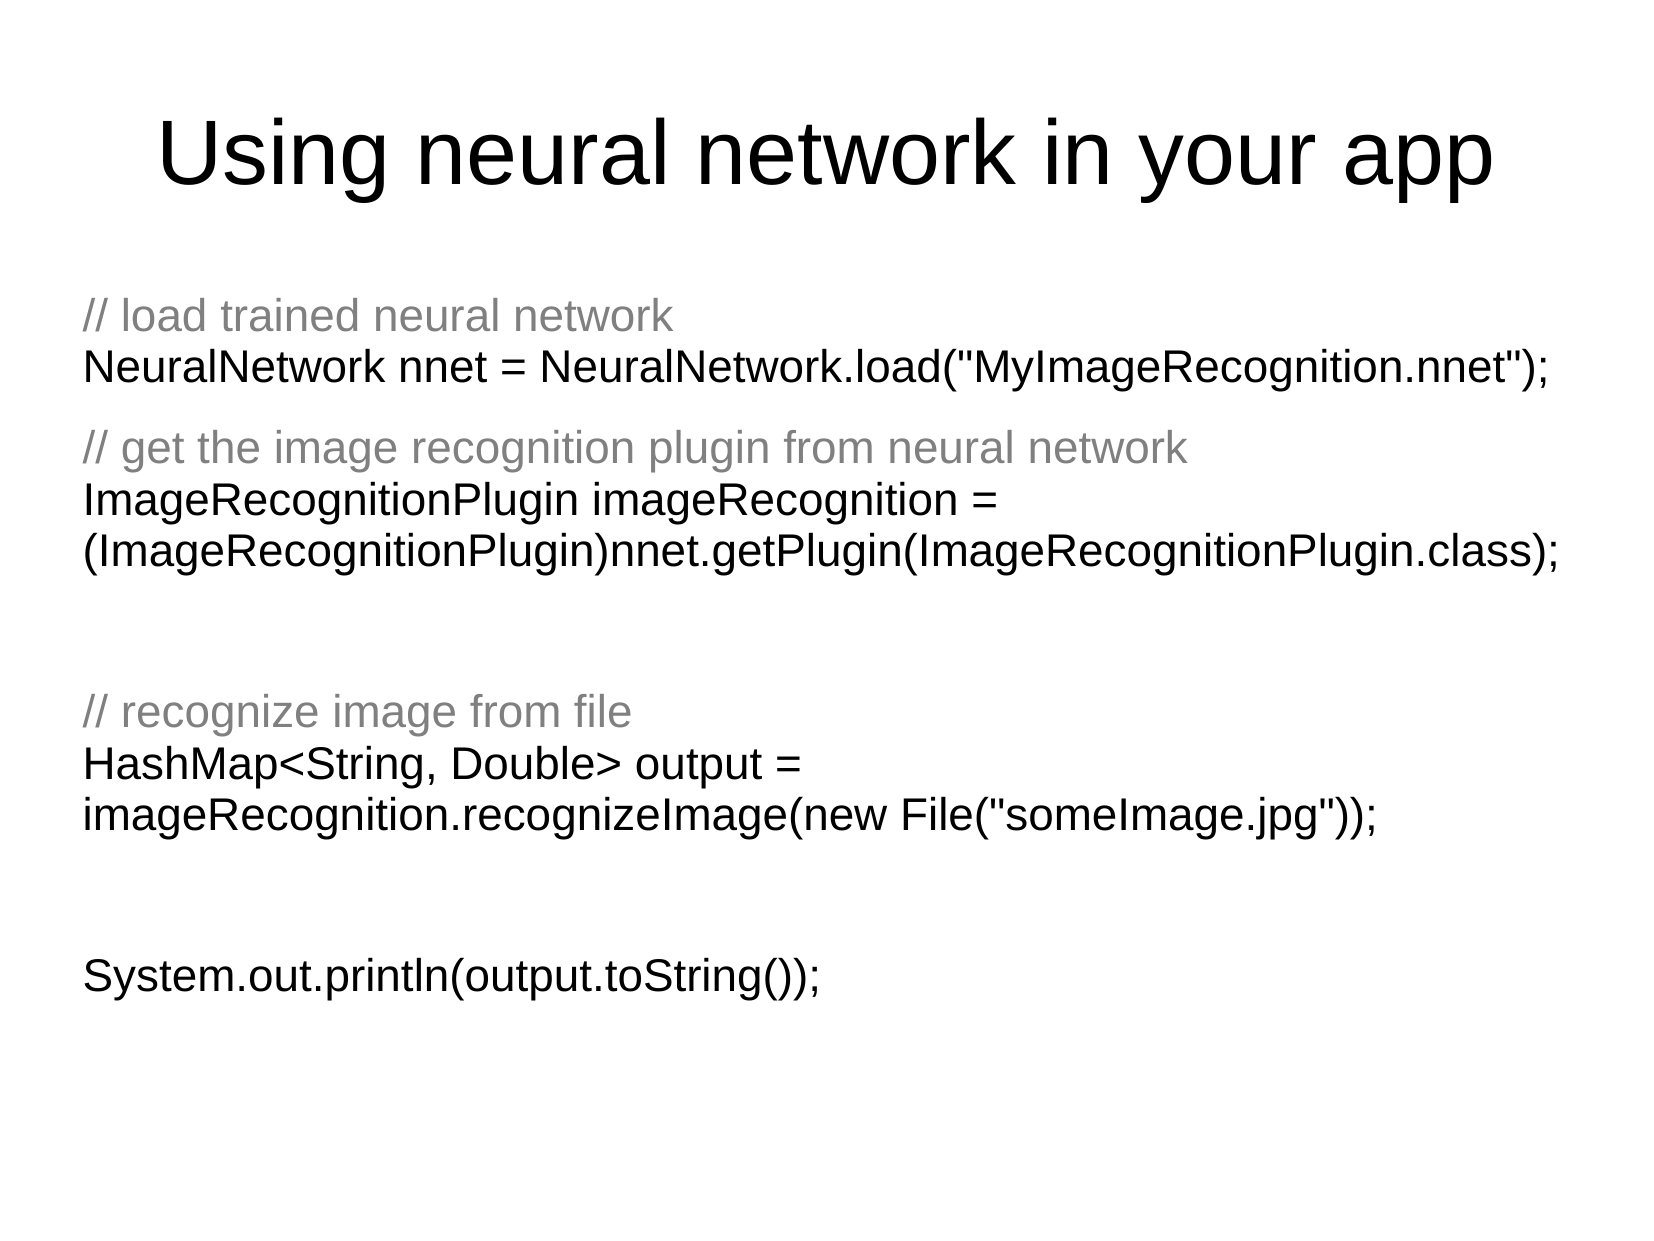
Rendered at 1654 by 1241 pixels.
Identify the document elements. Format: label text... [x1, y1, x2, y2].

list // load trained neural network NeuralNetwork nnet = NeuralNetwork.load("MyImageRecognition.nnet"); // get the image recognition plugin from neural network ImageRecognitionPlugin imageRecognition = (ImageRecognitionPlugin)nnet.getPlugin(ImageRecognitionPlugin.class); // recognize image from file HashMap<String, Double> output = imageRecognition.recognizeImage(new File("someImage.jpg")); System.out.println(output.toString()); [82, 290, 1571, 1109]
title Using neural network in your app [82, 49, 1571, 257]
